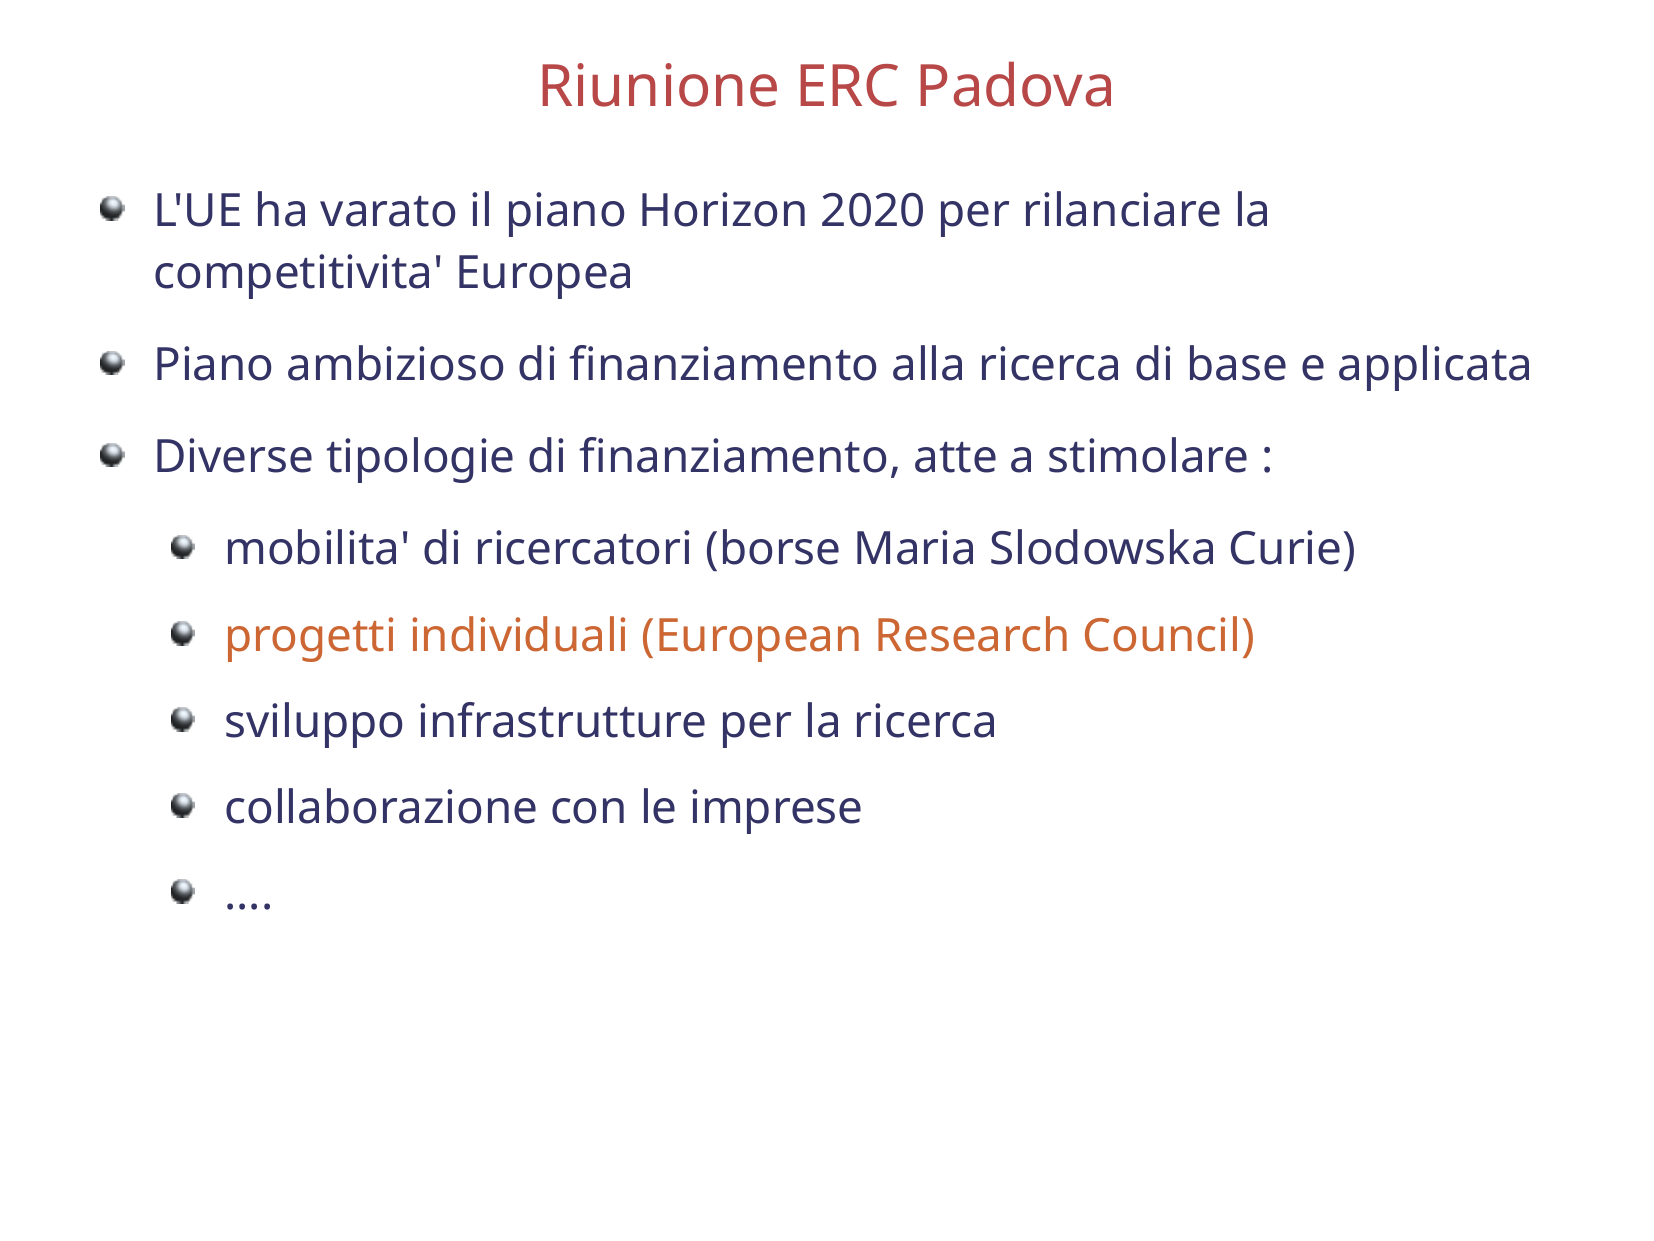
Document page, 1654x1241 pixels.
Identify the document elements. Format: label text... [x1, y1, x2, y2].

list L'UE ha varato il piano Horizon 2020 per rilanciare la competitivita' Europea Piano ambizioso di finanziamento alla ricerca di base e applicata Diverse tipologie di finanziamento, atte a stimolare : mobilita' di ricercatori (borse Maria Slodowska Curie) progetti individuali (European Research Council) sviluppo infrastrutture per la ricerca collaborazione con le imprese .... [82, 177, 1571, 1124]
title Riunione ERC Padova [82, 38, 1571, 129]
